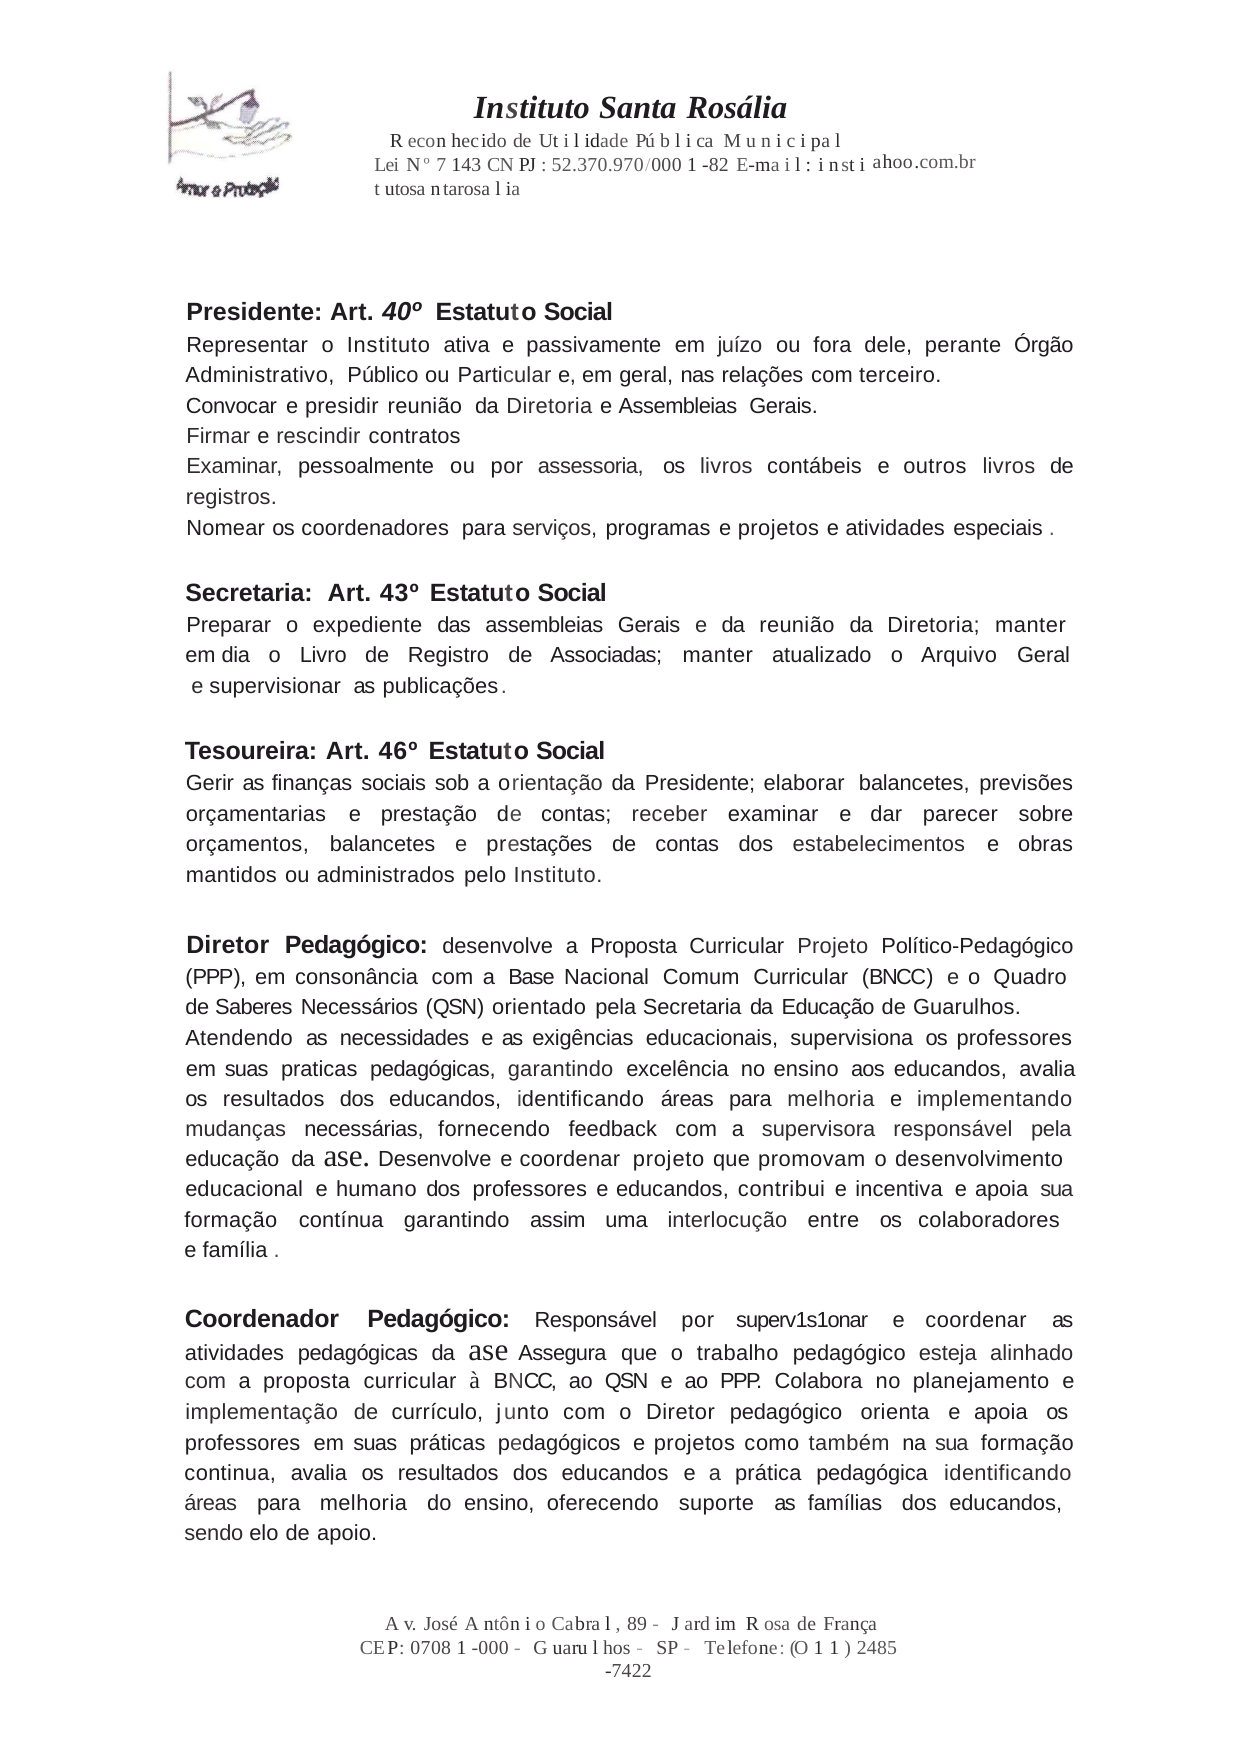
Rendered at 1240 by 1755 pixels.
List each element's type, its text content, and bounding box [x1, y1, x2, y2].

text_box Presidente: Art. 40º Estatuto Social Representar o Instituto ativa e passivamente em juízo ou fora dele, perante Órgão Administrativo, Público ou Particular e, em geral, nas relações com terceiro. Convocar e presidir reunião da Diretoria e Assembleias Gerais. Firmar e rescindir contratos Examinar, pessoalmente ou por assessoria, os livros contábeis e outros livros de registros. Nomear os coordenadores para serviços, programas e projetos e atividades especiais . Secretaria: Art. 43º Estatuto Social Preparar o expediente das assembleias Gerais e da reunião da Diretoria; manter em dia o Livro de Registro de Associadas; manter atualizado o Arquivo Geral e supervisionar as publicações. Tesoureira: Art. 46º Estatuto Social Gerir as finanças sociais sob a orientação da Presidente; elaborar balancetes, previsões orçamentarias e prestação de contas; receber examinar e dar parecer sobre orçamentos, balancetes e prestações de contas dos estabelecimentos e obras mantidos ou administrados pelo Instituto. Diretor Pedagógico: desenvolve a Proposta Curricular Projeto Político-Pedagógico (PPP), em consonância com a Base Nacional Comum Curricular (BNCC) e o Quadro de Saberes Necessários (QSN) orientado pela Secretaria da Educação de Guarulhos. Atendendo as necessidades e as exigências educacionais, supervisiona os professores em suas praticas pedagógicas, garantindo excelência no ensino aos educandos, avalia os resultados dos educandos, identificando áreas para melhoria e implementando mudanças necessárias, fornecendo feedback com a supervisora responsável pela educação da ase. Desenvolve e coordenar projeto que promovam o desenvolvimento educacional e humano dos professores e educandos, contribui e incentiva e apoia sua formação contínua garantindo assim uma interlocução entre os colaboradores e família . Coordenador Pedagógico: Responsável por superv1s1onar e coordenar as atividades pedagógicas da ase Assegura que o trabalho pedagógico esteja alinhado com a proposta curricular à BNCC, ao QSN e ao PPP. Colabora no planejamento e implementação de currículo, junto com o Diretor pedagógico orienta e apoia os professores em suas práticas pedagógicos e projetos como também na sua formação continua, avalia os resultados dos educandos e a prática pedagógica identificando áreas para melhoria do ensino, oferecendo suporte as famílias dos educandos, sendo elo de apoio. [182, 294, 1077, 1543]
text_box ahoo.com.br [870, 148, 979, 173]
text_box Instituto Santa Rosália R econ hecido de Ut i l idade Pú b l i ca M u n i c i pa l Lei N º 7 143 CN PJ : 52.370.970/000 1 -82 E-ma i l : i n st i t utosa n tarosa l ia [372, 86, 873, 173]
text_box [166, 70, 294, 198]
text_box A v. José A ntôn i o Cabra l , 89 - J ard im R osa de França CEP: 0708 1 -000 - G uaru l hos - SP - Telefone: (O 1 1 ) 2485 -7422 [357, 1610, 900, 1659]
